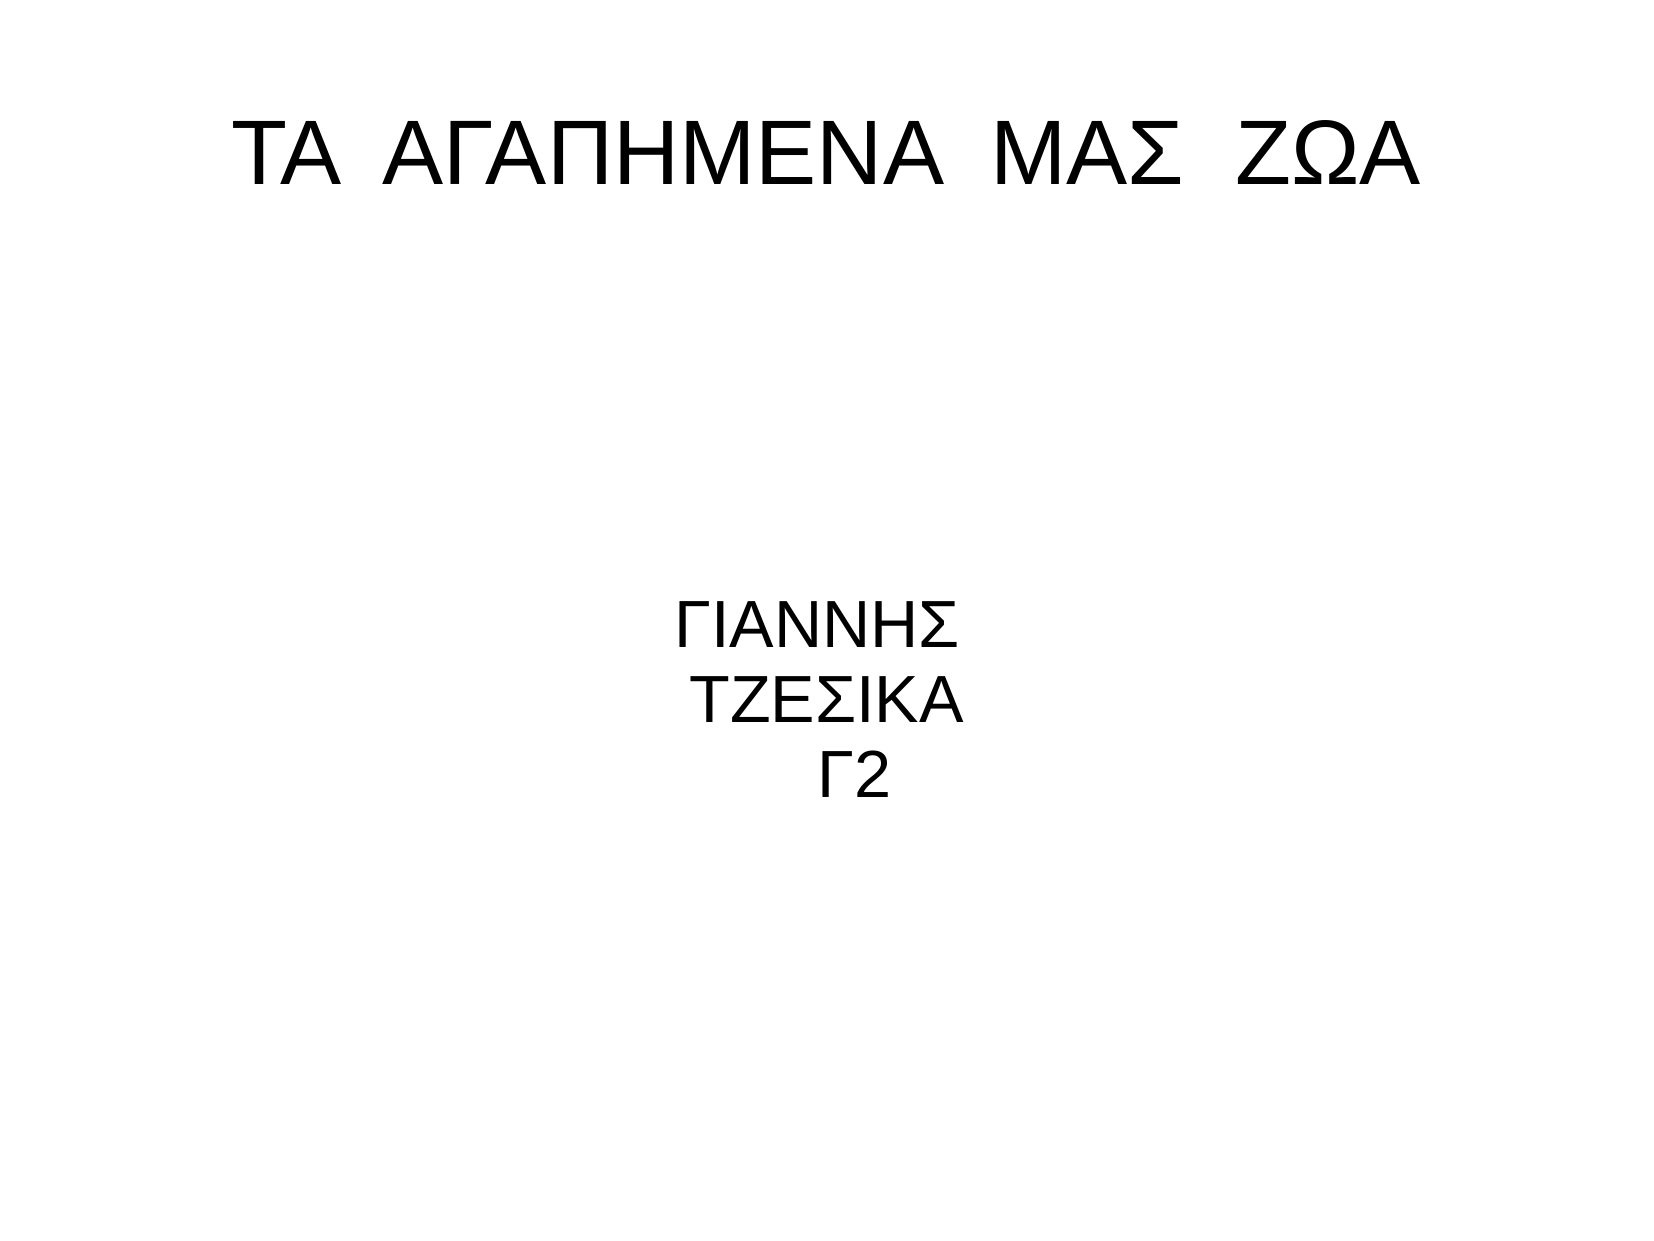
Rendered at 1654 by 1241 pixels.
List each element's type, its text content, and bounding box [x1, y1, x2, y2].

title ΤΑ ΑΓΑΠΗΜΕΝΑ ΜΑΣ ΖΩΑ [82, 49, 1571, 257]
subtitle ΓΙΑΝΝΗΣ ΤΖΕΣΙΚΑ Γ2 [82, 290, 1571, 1109]
